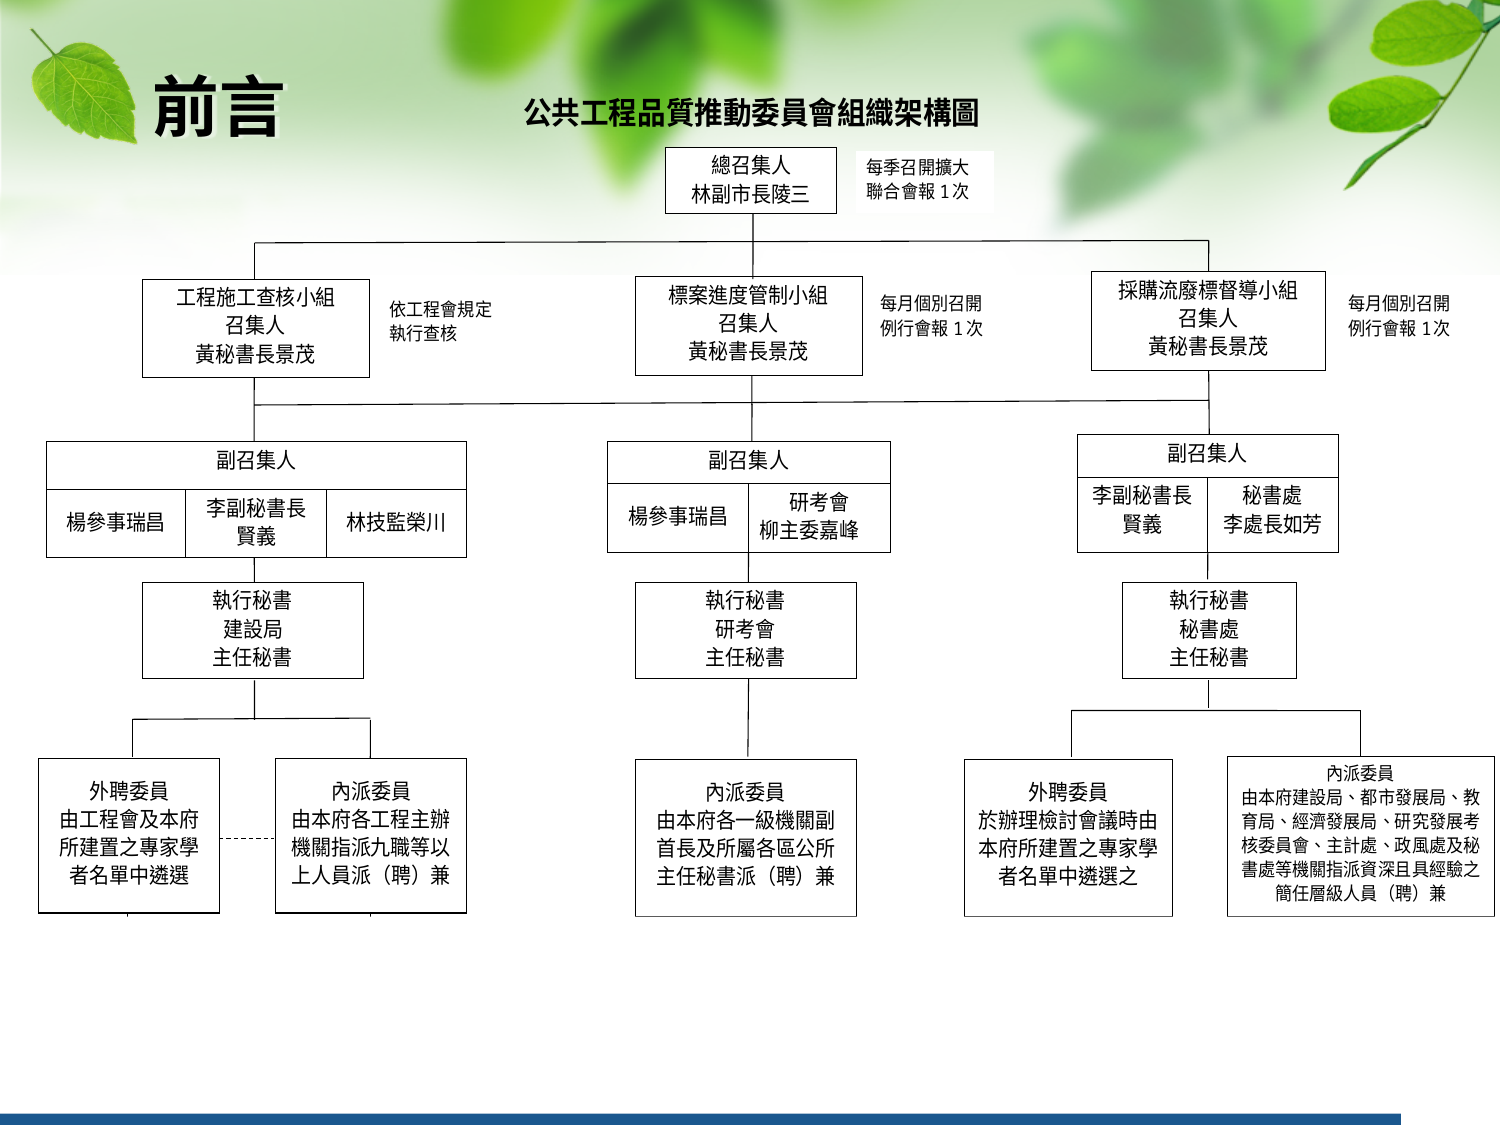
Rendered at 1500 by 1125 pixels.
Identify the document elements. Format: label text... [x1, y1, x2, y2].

picture [5, 87, 1500, 916]
text_box [0, 916, 1500, 1125]
title 前言 [137, 57, 1325, 87]
